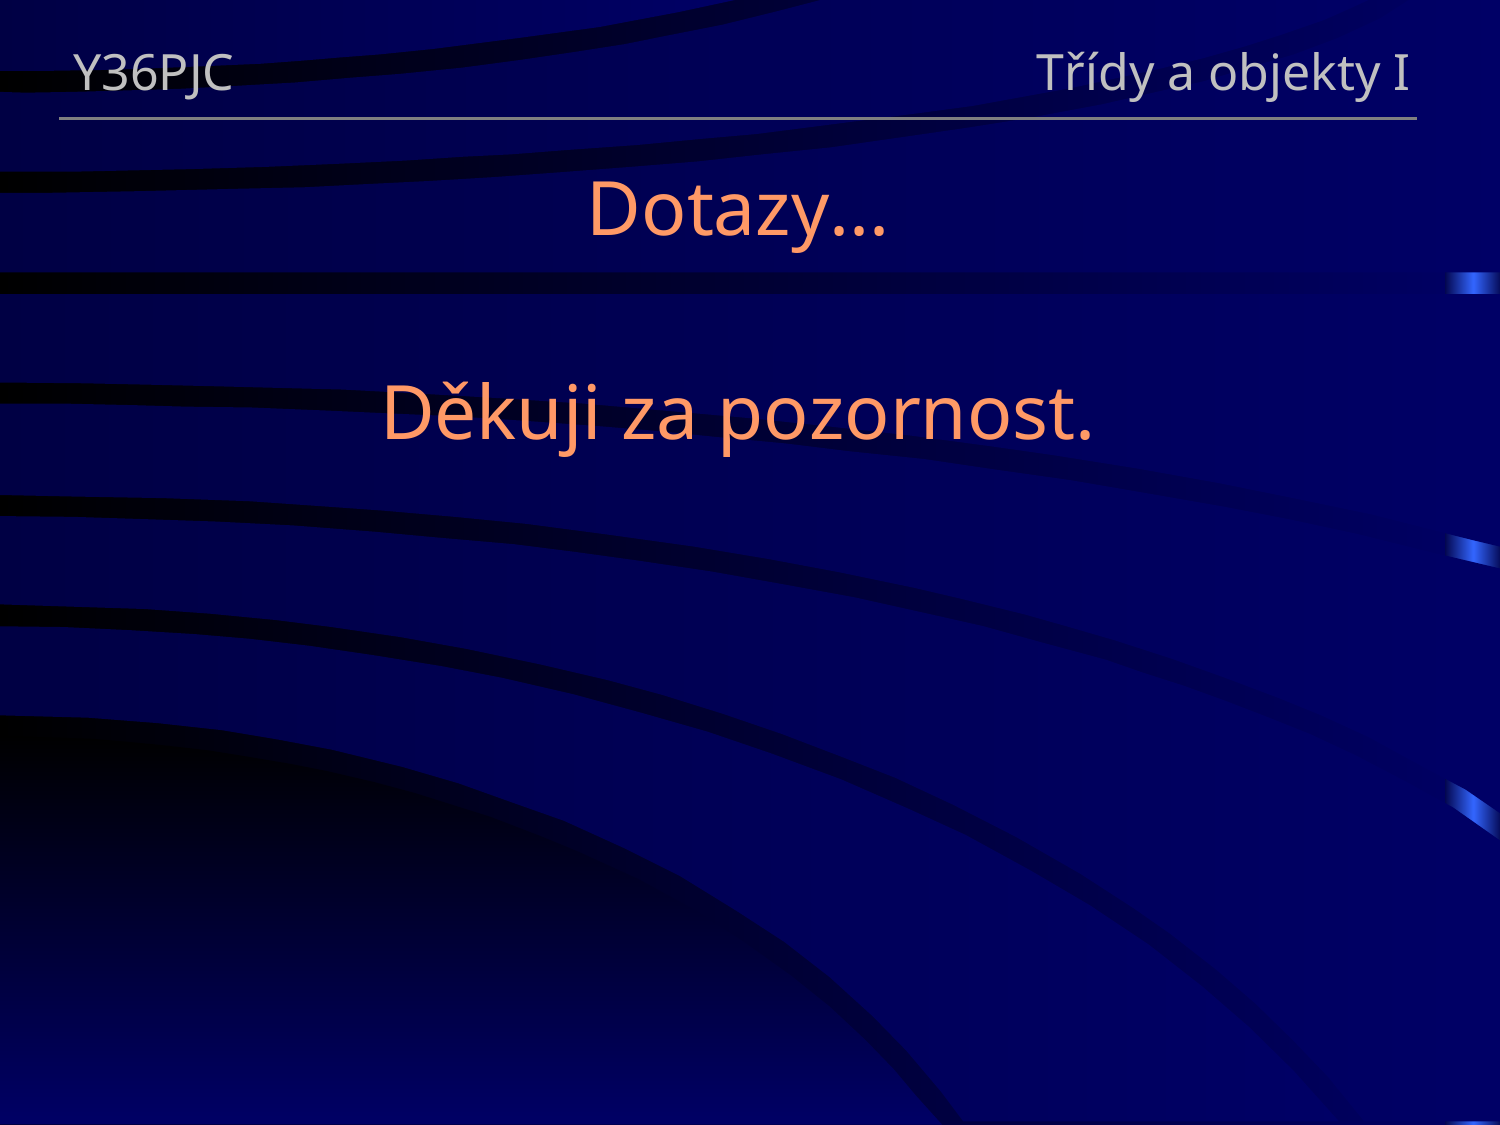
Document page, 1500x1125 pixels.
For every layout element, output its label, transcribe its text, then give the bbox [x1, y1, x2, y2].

text_box Třídy a objekty I [1021, 29, 1418, 105]
text_box Dotazy... Děkuji za pozornost. [59, 147, 1418, 500]
text_box Y36PJC [59, 29, 251, 105]
